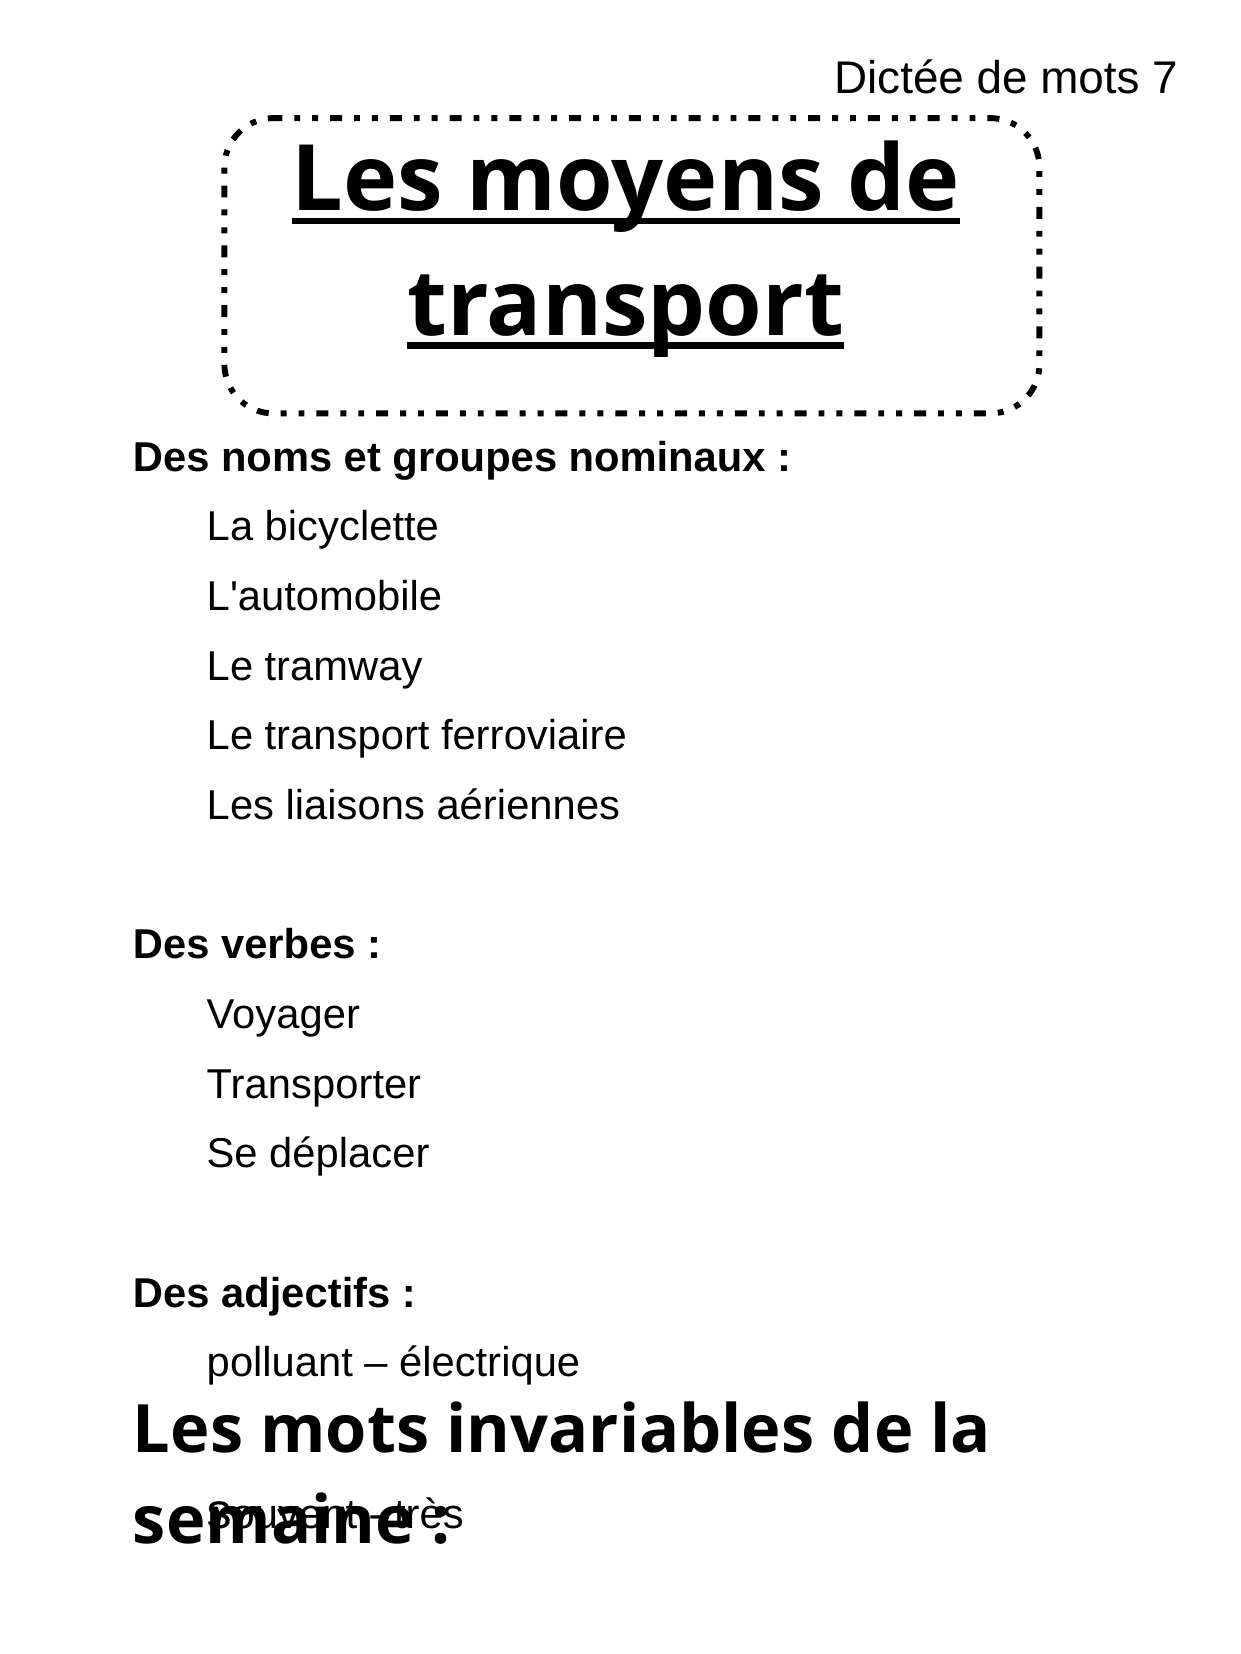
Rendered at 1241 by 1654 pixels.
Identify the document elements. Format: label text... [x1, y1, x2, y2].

title Dictée de mots 7 [826, 52, 1179, 241]
text_box Les mots invariables de la semaine : [118, 1373, 1134, 1501]
text_box Des noms et groupes nominaux : La bicyclette L'automobile Le tramway Le transport ferroviaire Les liaisons aériennes Des verbes : Voyager Transporter Se déplacer Des adjectifs : polluant – électrique souvent - très [118, 356, 1158, 1654]
text_box Les moyens de transport [224, 105, 1028, 356]
